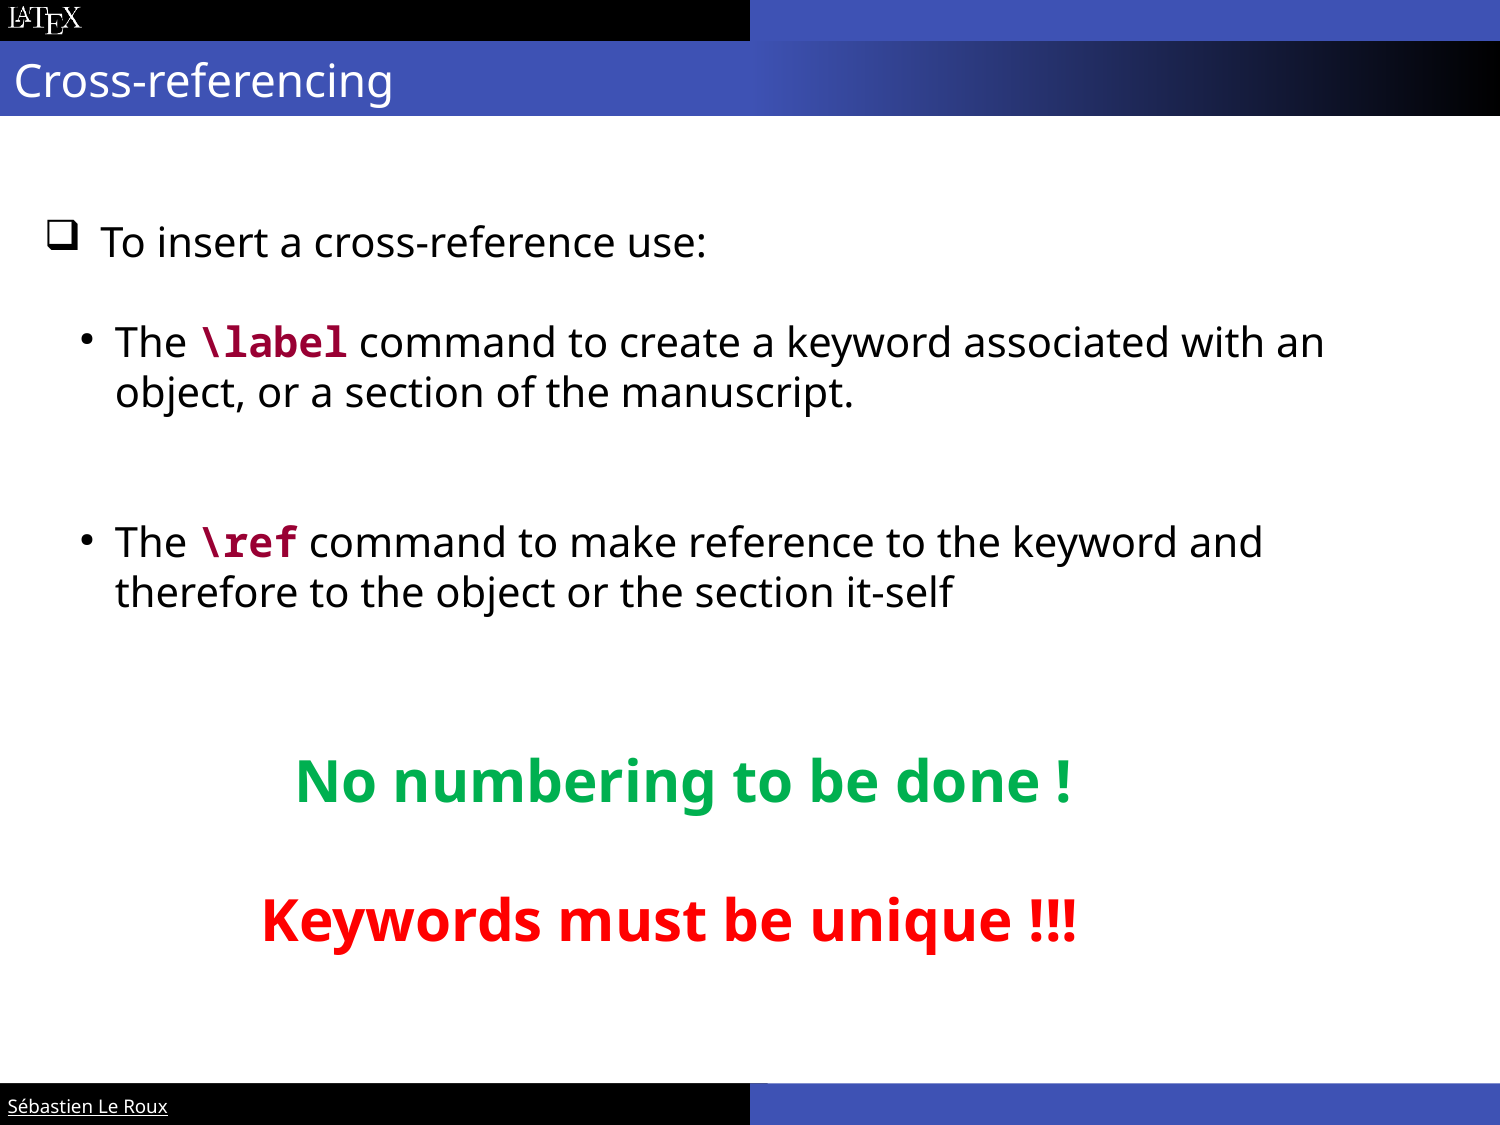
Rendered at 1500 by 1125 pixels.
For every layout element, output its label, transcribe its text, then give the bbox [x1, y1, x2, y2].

picture [5, 3, 84, 37]
title Cross-referencing [0, 41, 1500, 116]
text_box Keywords must be unique !!! [171, 875, 1252, 961]
text_box No numbering to be done ! [204, 736, 1270, 822]
text_box To insert a cross-reference use: The \label command to create a keyword associated with an object, or a section of the manuscript. The \ref command to make reference to the keyword and therefore to the object or the section it-self [29, 208, 1471, 624]
